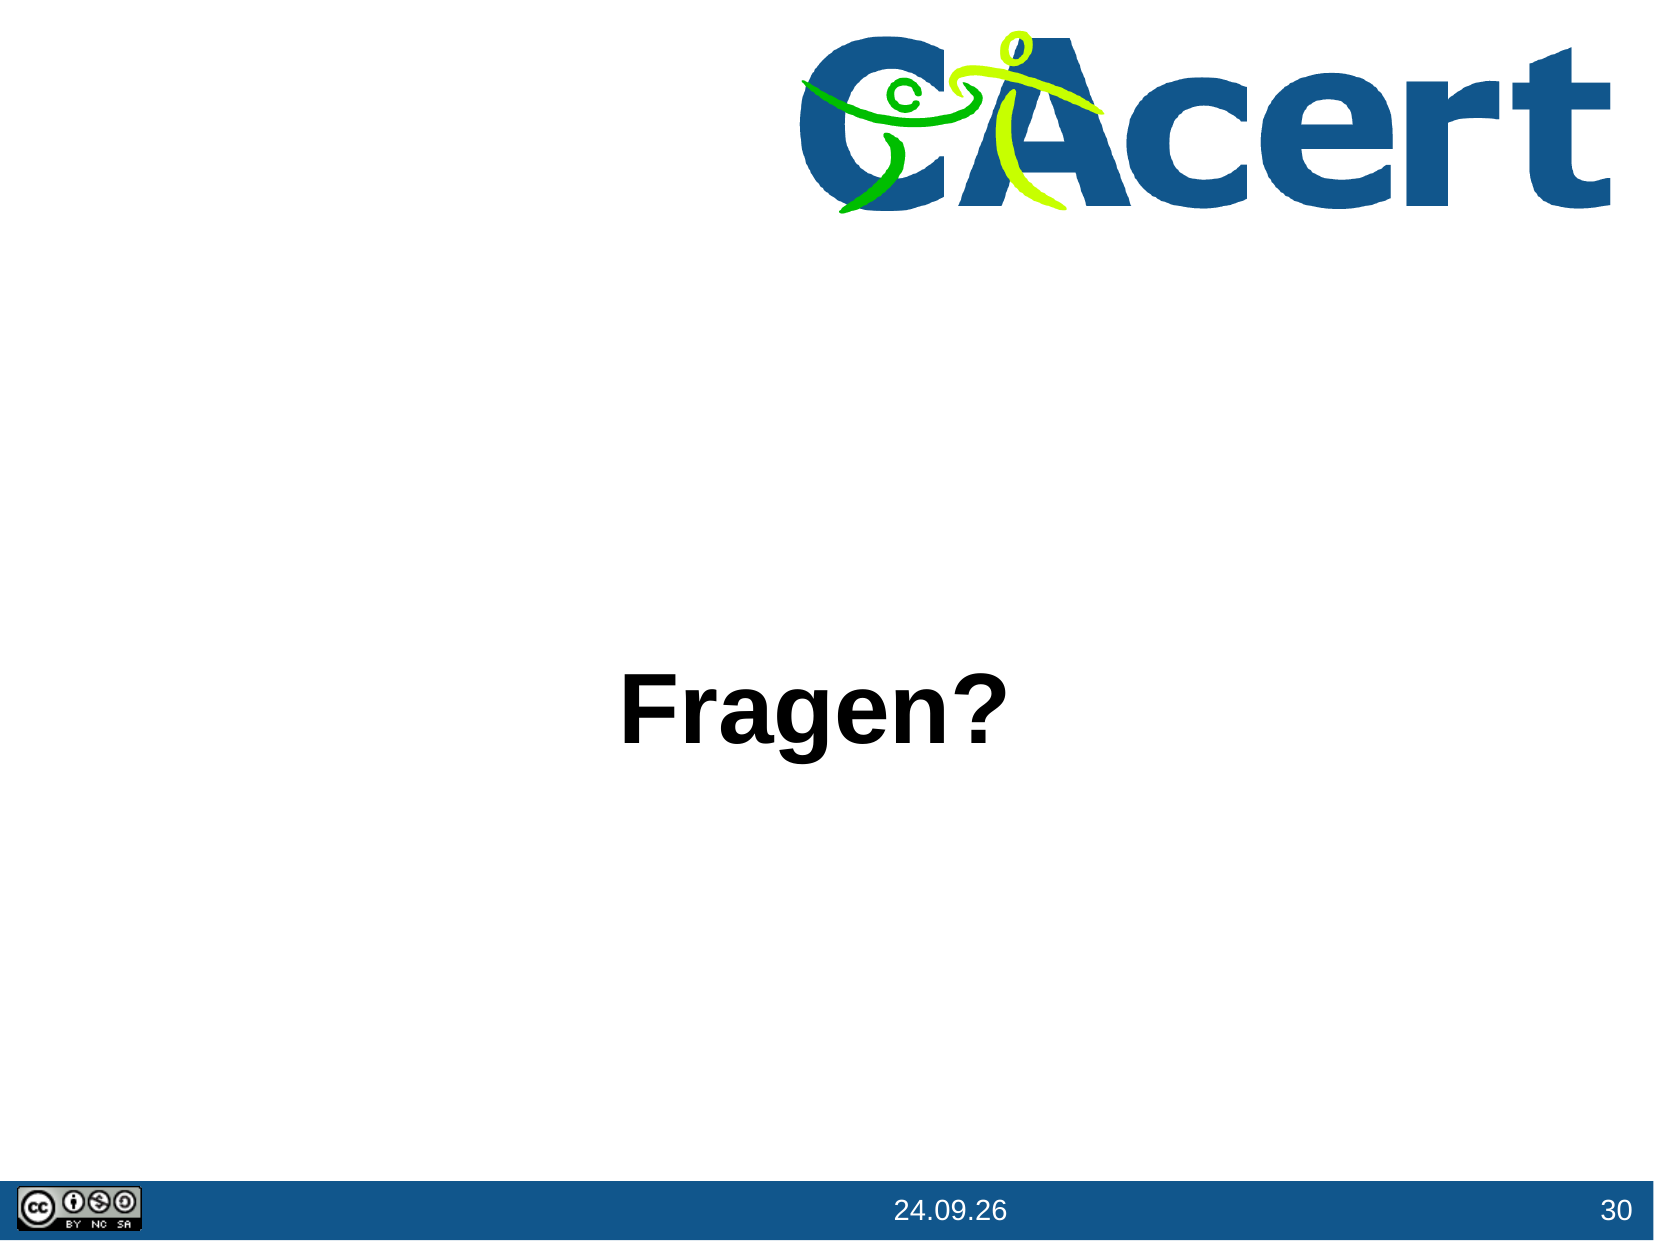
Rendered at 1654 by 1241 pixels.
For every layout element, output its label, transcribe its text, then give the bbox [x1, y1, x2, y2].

title Fragen? [70, 295, 1560, 1123]
picture [17, 1186, 142, 1231]
picture [797, 27, 1613, 215]
